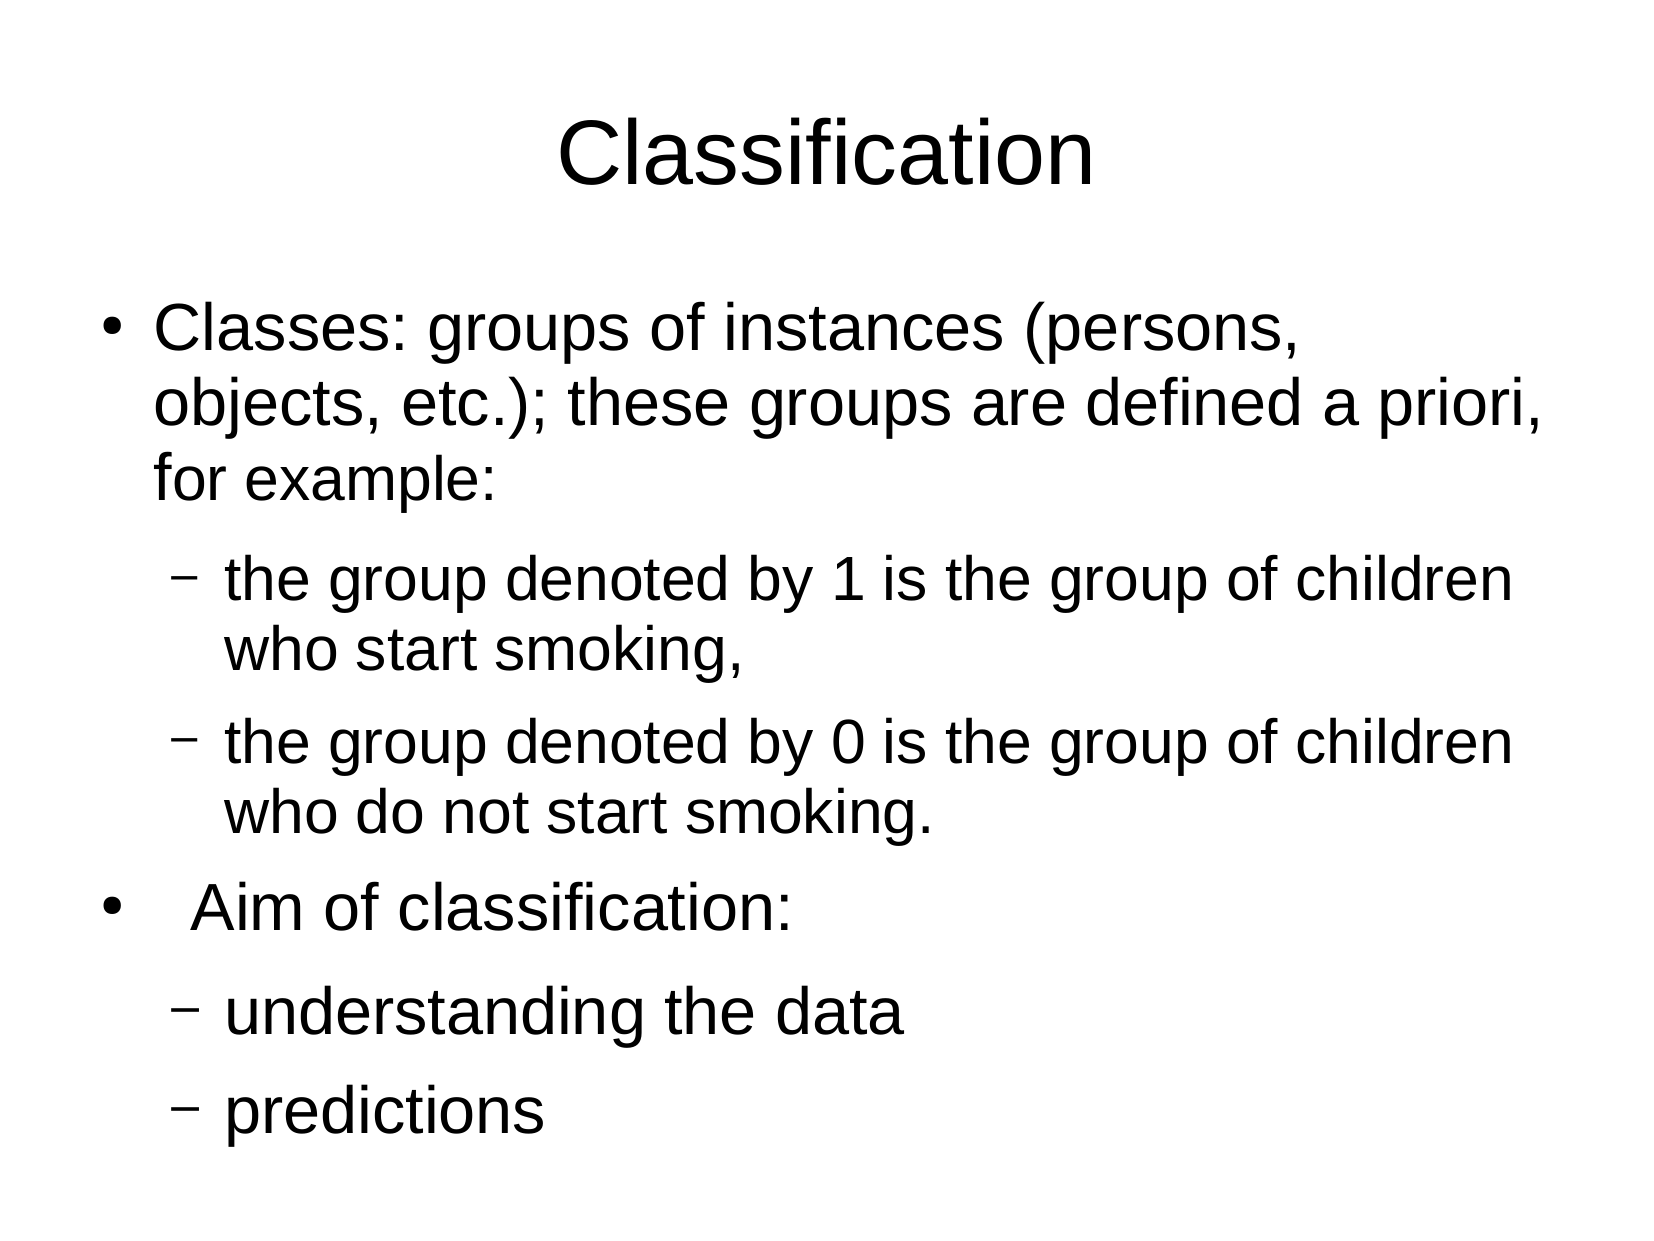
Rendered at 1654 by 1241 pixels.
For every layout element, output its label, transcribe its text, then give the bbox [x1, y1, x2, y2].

title Classification [82, 49, 1571, 257]
list Classes: groups of instances (persons, objects, etc.); these groups are defined a priori, for example: the group denoted by 1 is the group of children who start smoking, the group denoted by 0 is the group of children who do not start smoking. Aim of classification: understanding the data predictions [82, 290, 1619, 1147]
